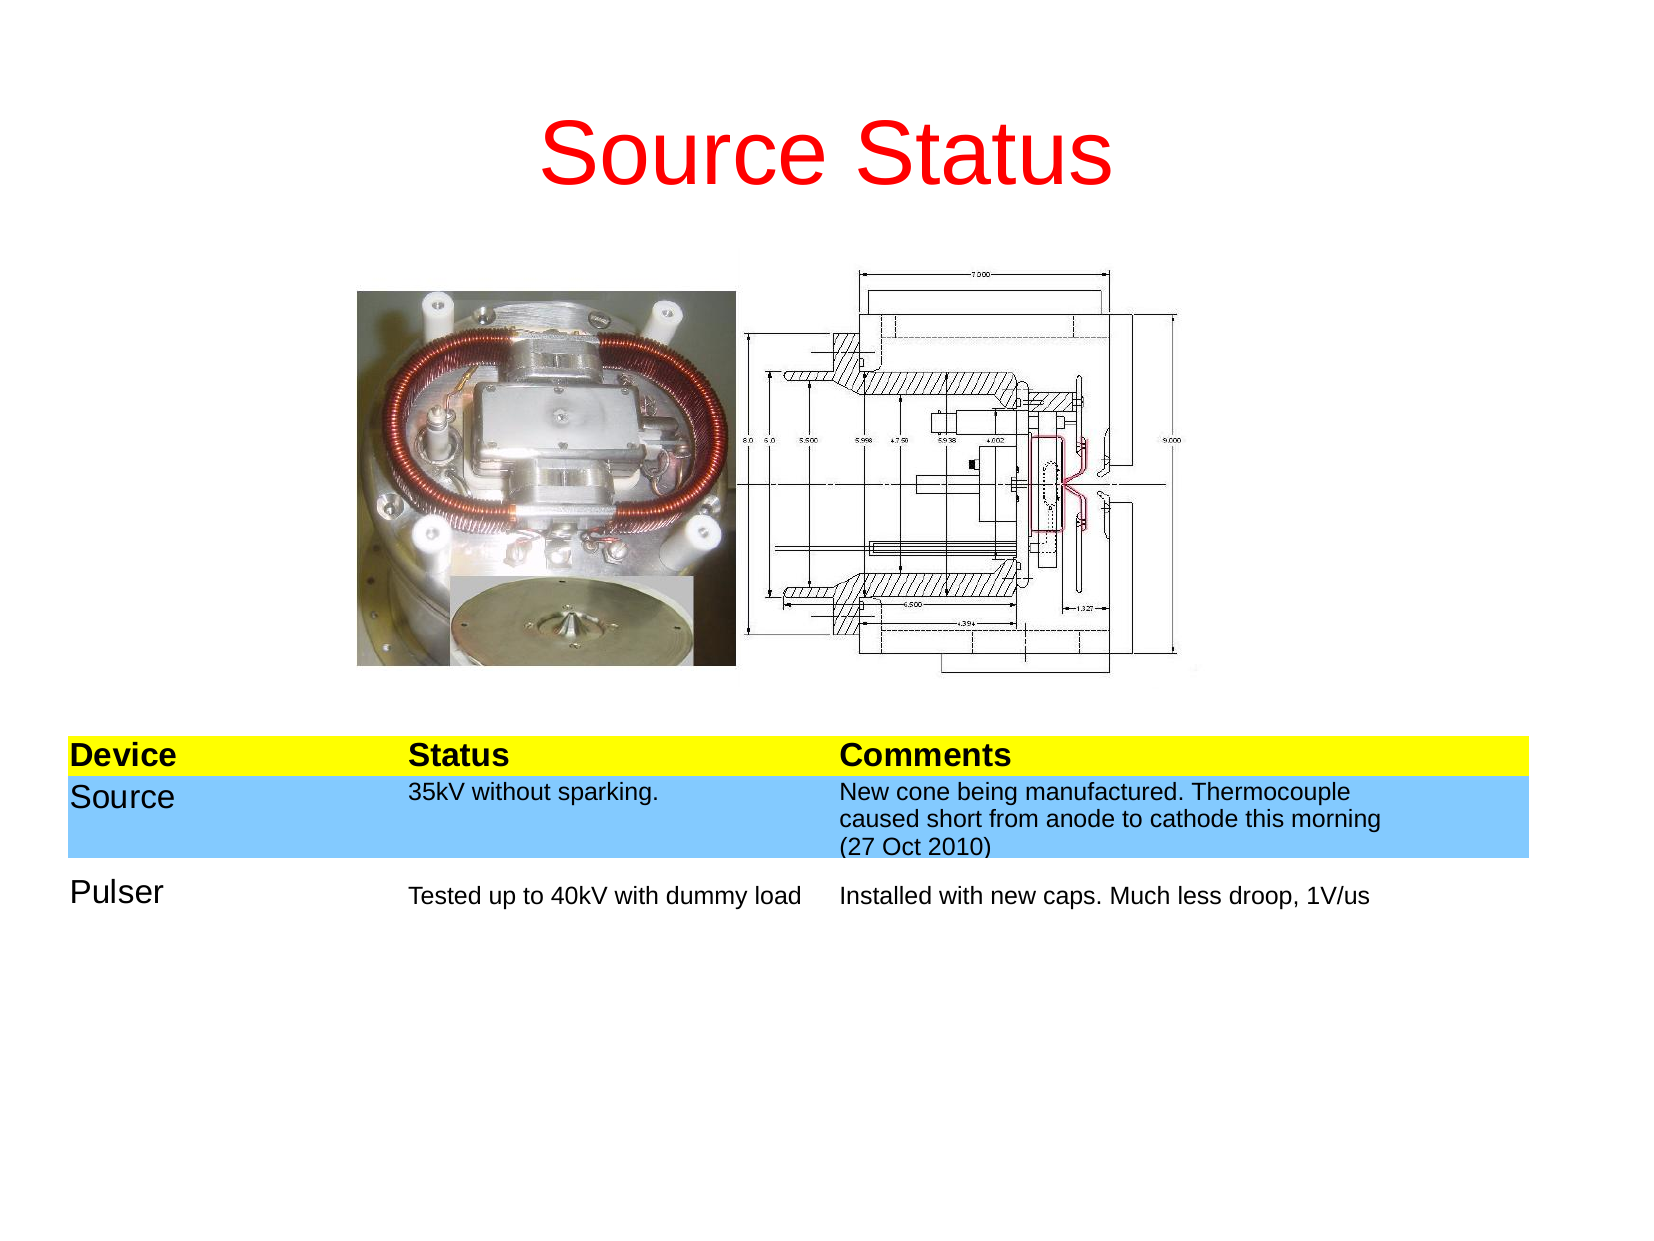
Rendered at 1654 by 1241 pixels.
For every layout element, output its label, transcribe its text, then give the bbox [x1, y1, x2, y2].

chart [67, 735, 1532, 1044]
title Source Status [82, 49, 1571, 257]
picture [356, 232, 1208, 706]
